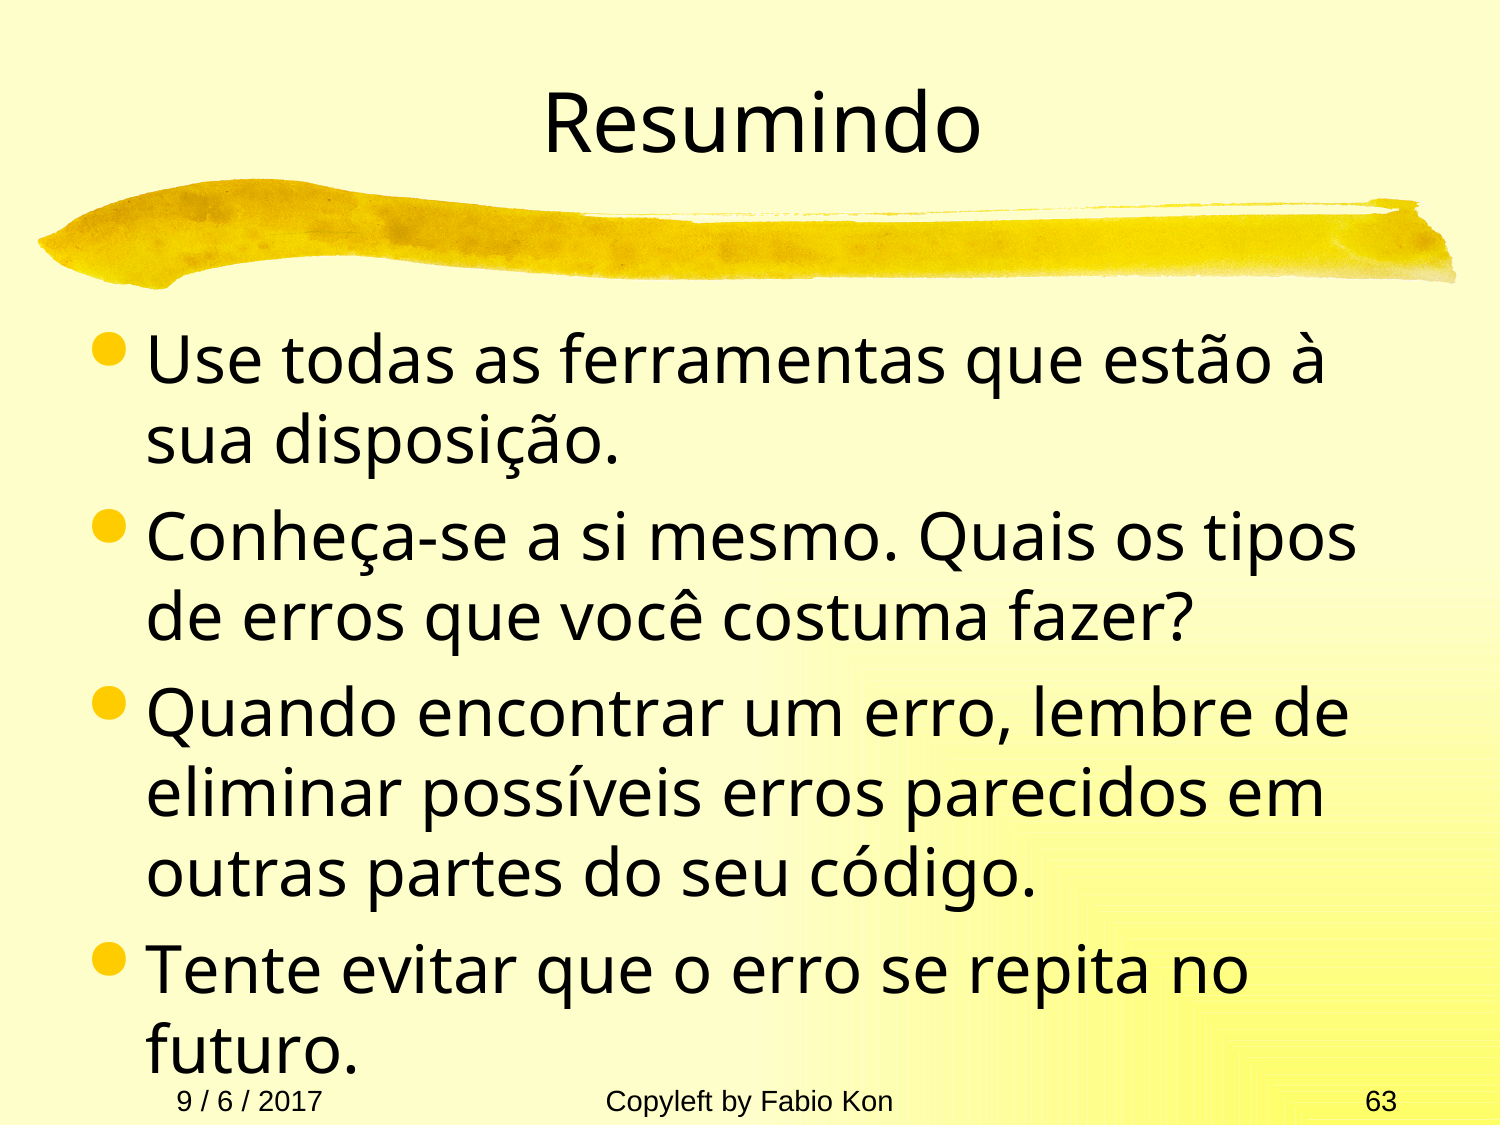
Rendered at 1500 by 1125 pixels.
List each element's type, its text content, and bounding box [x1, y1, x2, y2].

picture [24, 174, 1463, 297]
list Use todas as ferramentas que estão à sua disposição. Conheça-se a si mesmo. Quais os tipos de erros que você costuma fazer? Quando encontrar um erro, lembre de eliminar possíveis erros parecidos em outras partes do seu código. Tente evitar que o erro se repita no futuro. [74, 309, 1450, 1015]
title Resumindo [125, 12, 1401, 178]
